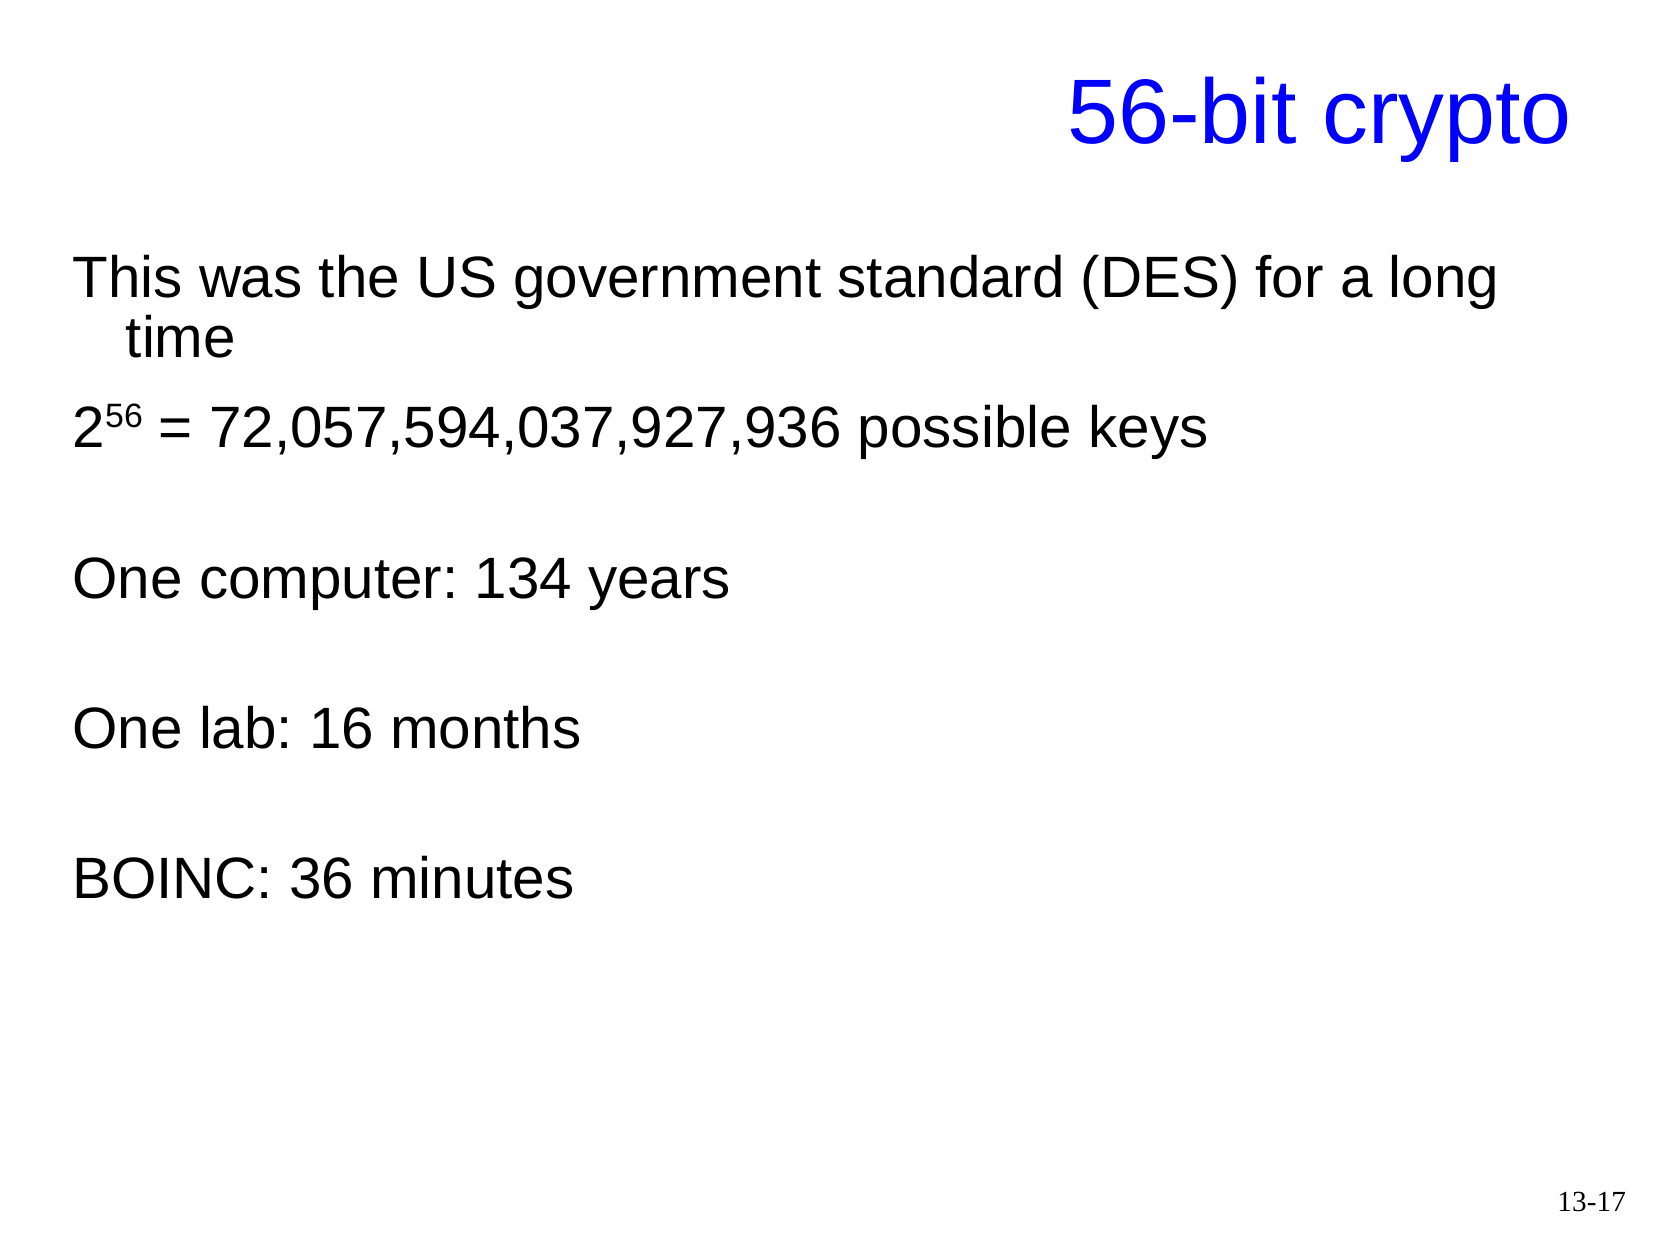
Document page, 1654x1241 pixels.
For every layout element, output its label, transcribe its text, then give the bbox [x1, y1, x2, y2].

title 56-bit crypto [84, 11, 1573, 219]
list This was the US government standard (DES) for a long time 256 = 72,057,594,037,927,936 possible keys One computer: 134 years One lab: 16 months BOINC: 36 minutes [55, 248, 1607, 1031]
